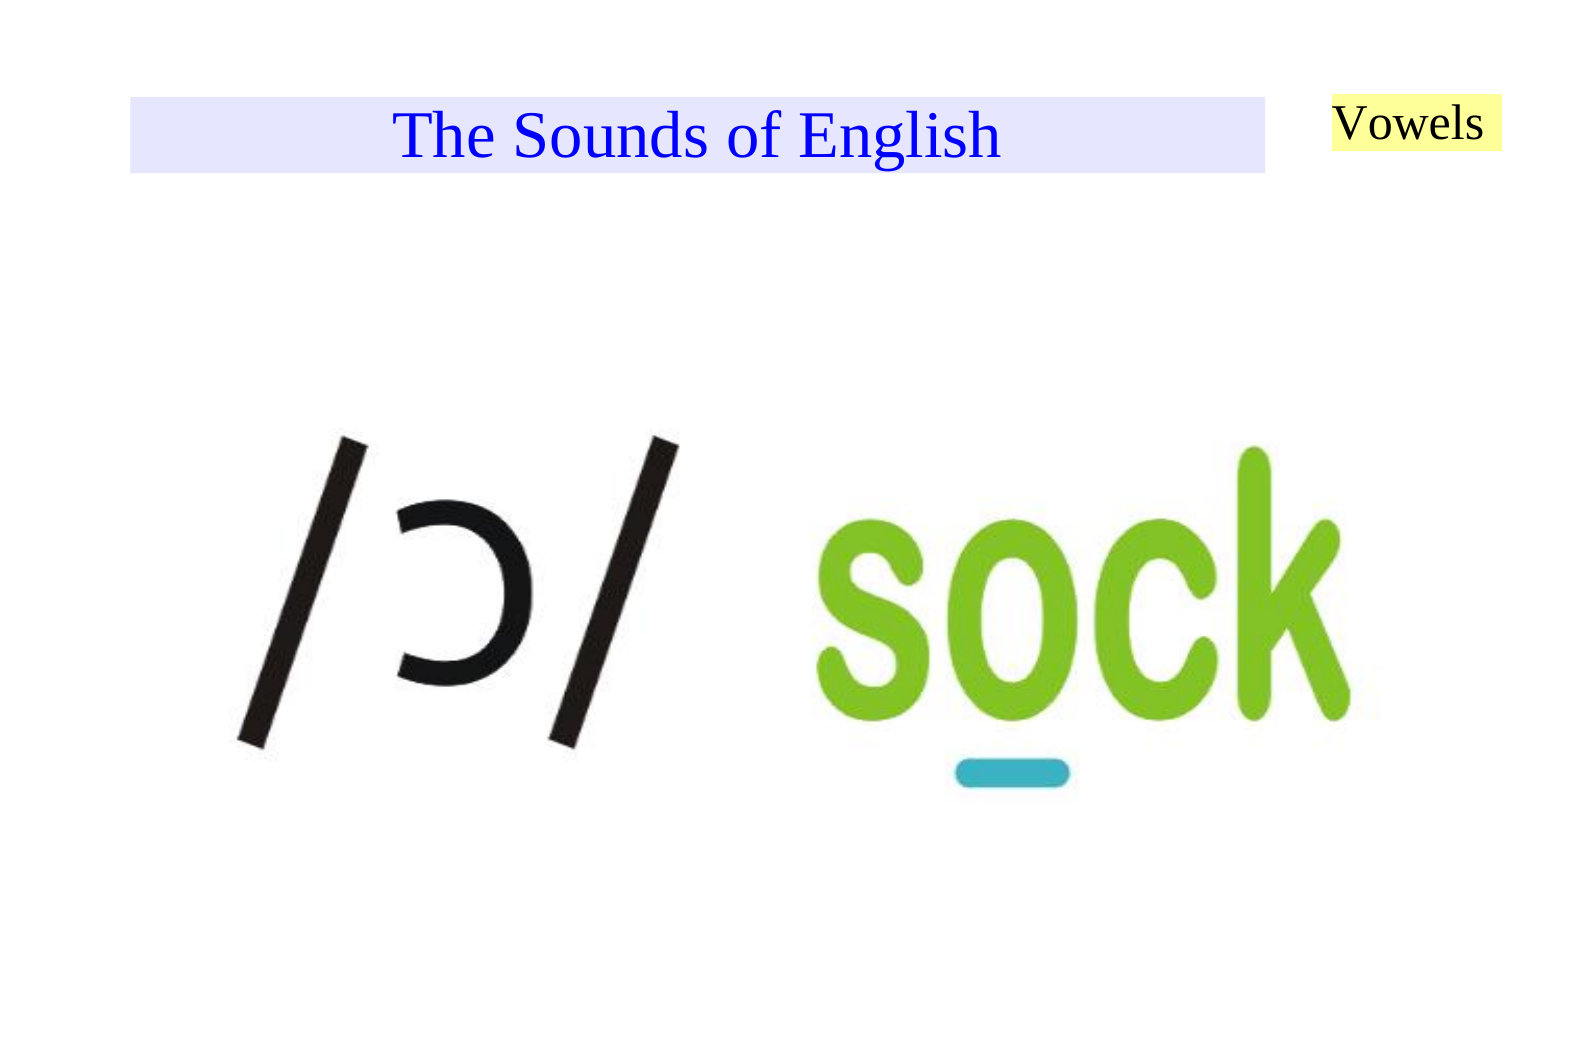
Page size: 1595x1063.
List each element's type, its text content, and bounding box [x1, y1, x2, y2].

text_box The Sounds of English [130, 97, 1266, 174]
text_box Vowels [1331, 94, 1502, 152]
picture [146, 193, 1480, 1025]
